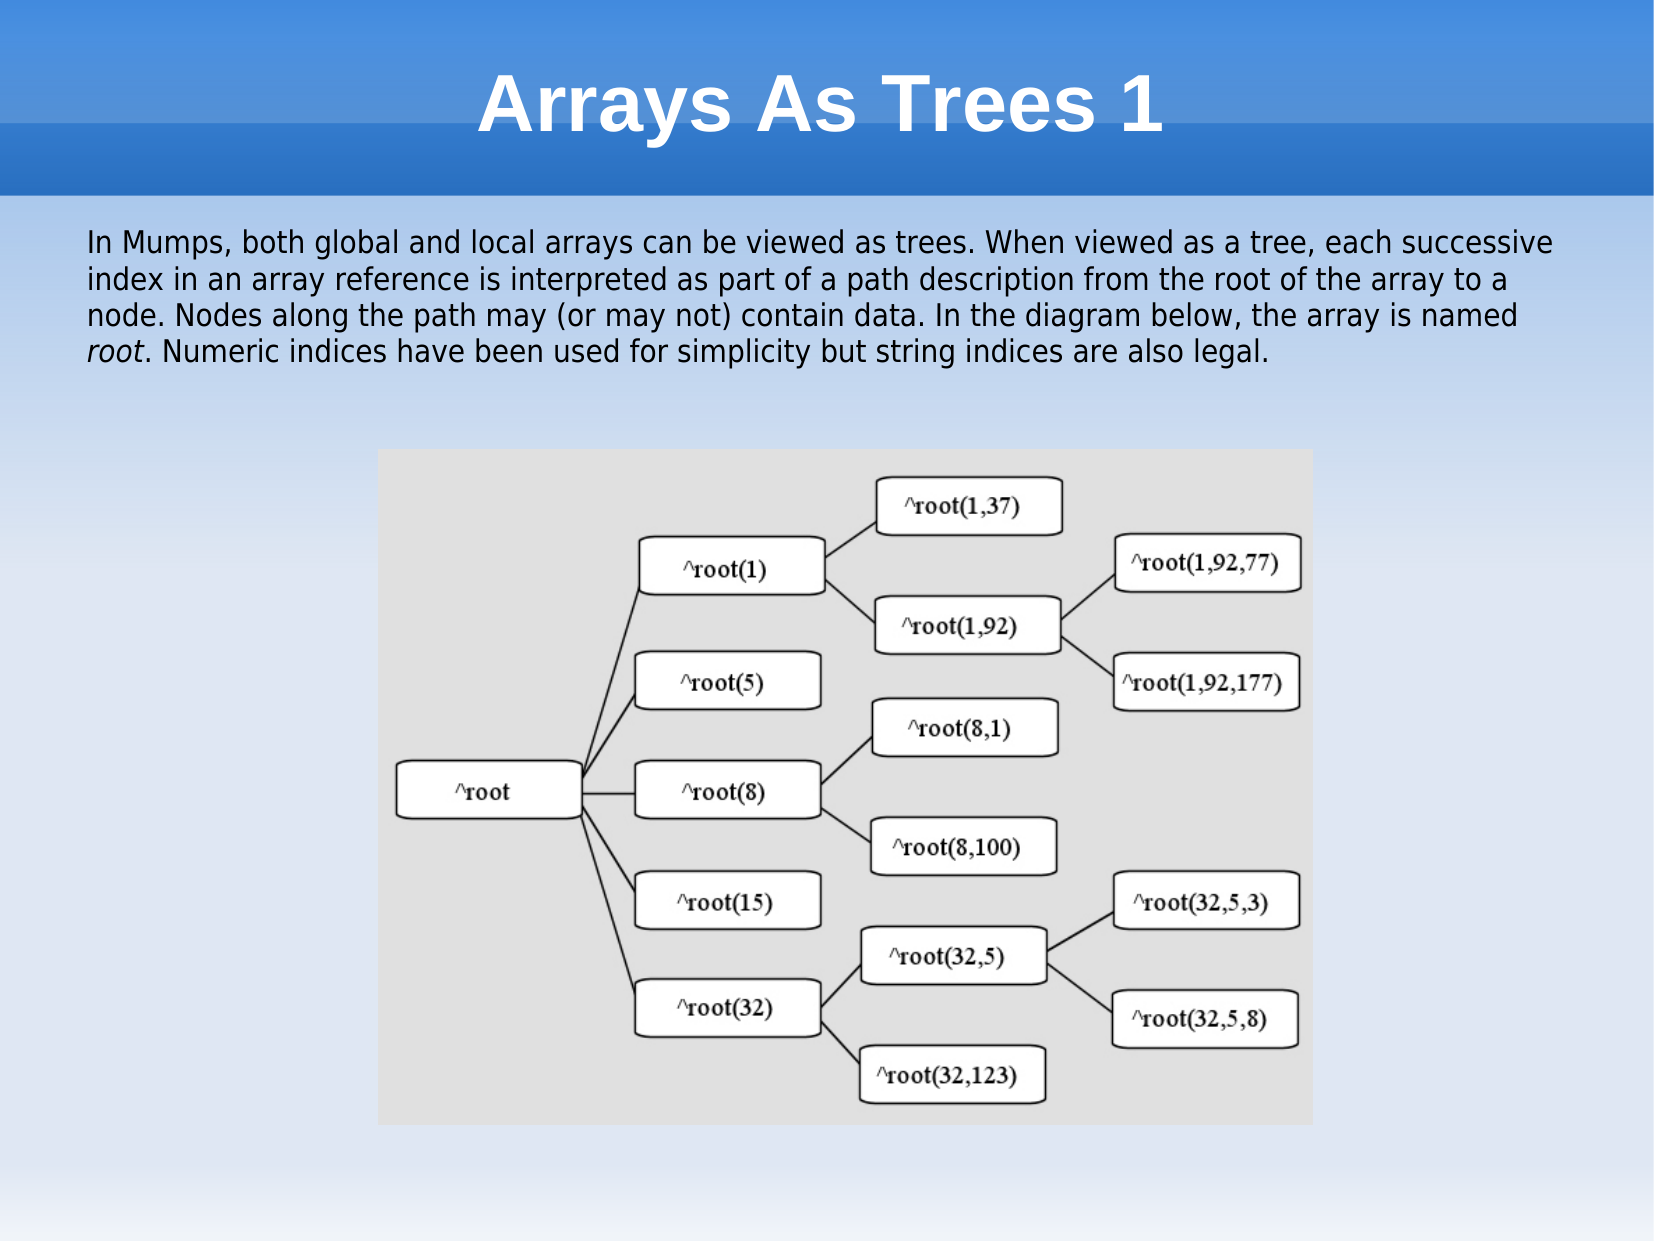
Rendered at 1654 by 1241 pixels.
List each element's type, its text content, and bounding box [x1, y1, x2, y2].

title Arrays As Trees 1 [76, 0, 1565, 208]
list In Mumps, both global and local arrays can be viewed as trees. When viewed as a tree, each successive index in an array reference is interpreted as part of a path description from the root of the array to a node. Nodes along the path may (or may not) contain data. In the diagram below, the array is named root. Numeric indices have been used for simplicity but string indices are also legal. [86, 225, 1576, 1194]
picture [0, 0, 1654, 1241]
